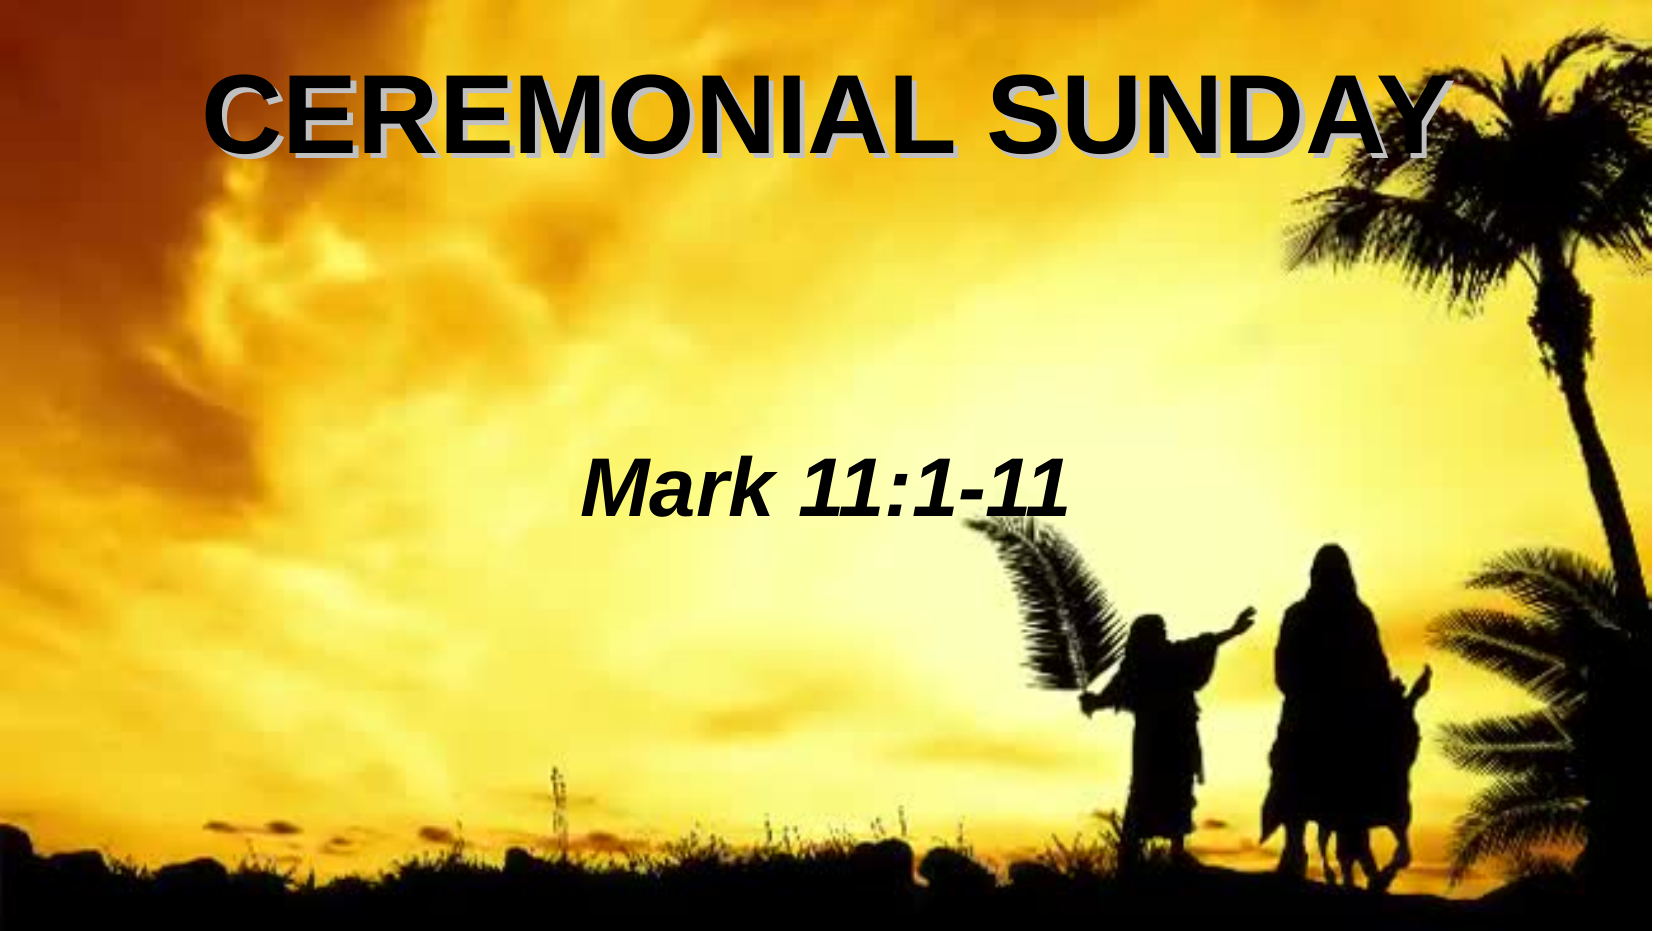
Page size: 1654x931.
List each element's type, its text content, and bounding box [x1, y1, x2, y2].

picture [0, 0, 1652, 931]
subtitle Mark 11:1-11 [82, 217, 1571, 758]
title CEREMONIAL SUNDAY [82, 37, 1571, 193]
